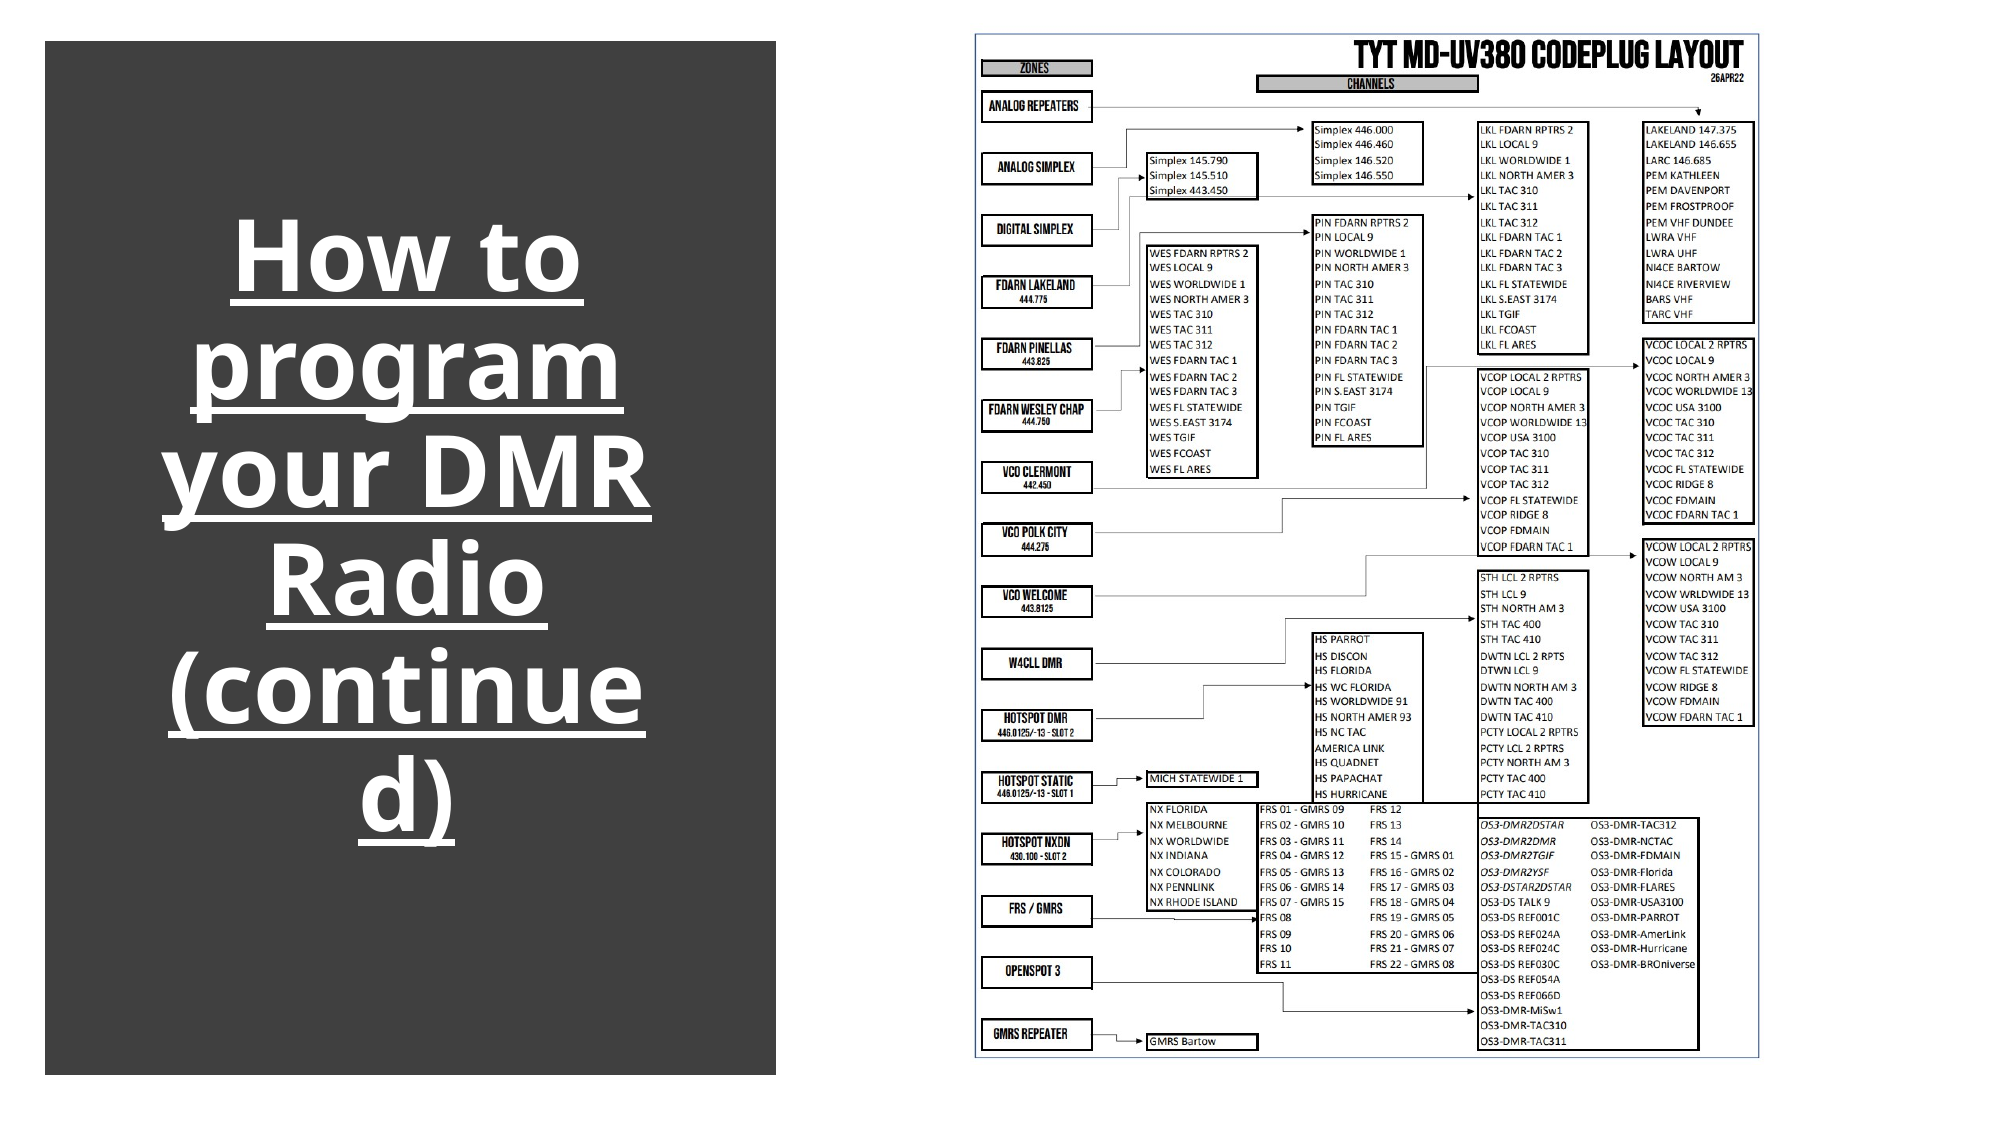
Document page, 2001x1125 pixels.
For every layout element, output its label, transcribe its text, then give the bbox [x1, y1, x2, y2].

picture [970, 23, 1767, 1065]
title How to program your DMR Radio (continued) [121, 121, 693, 936]
text_box [55, 51, 766, 1065]
